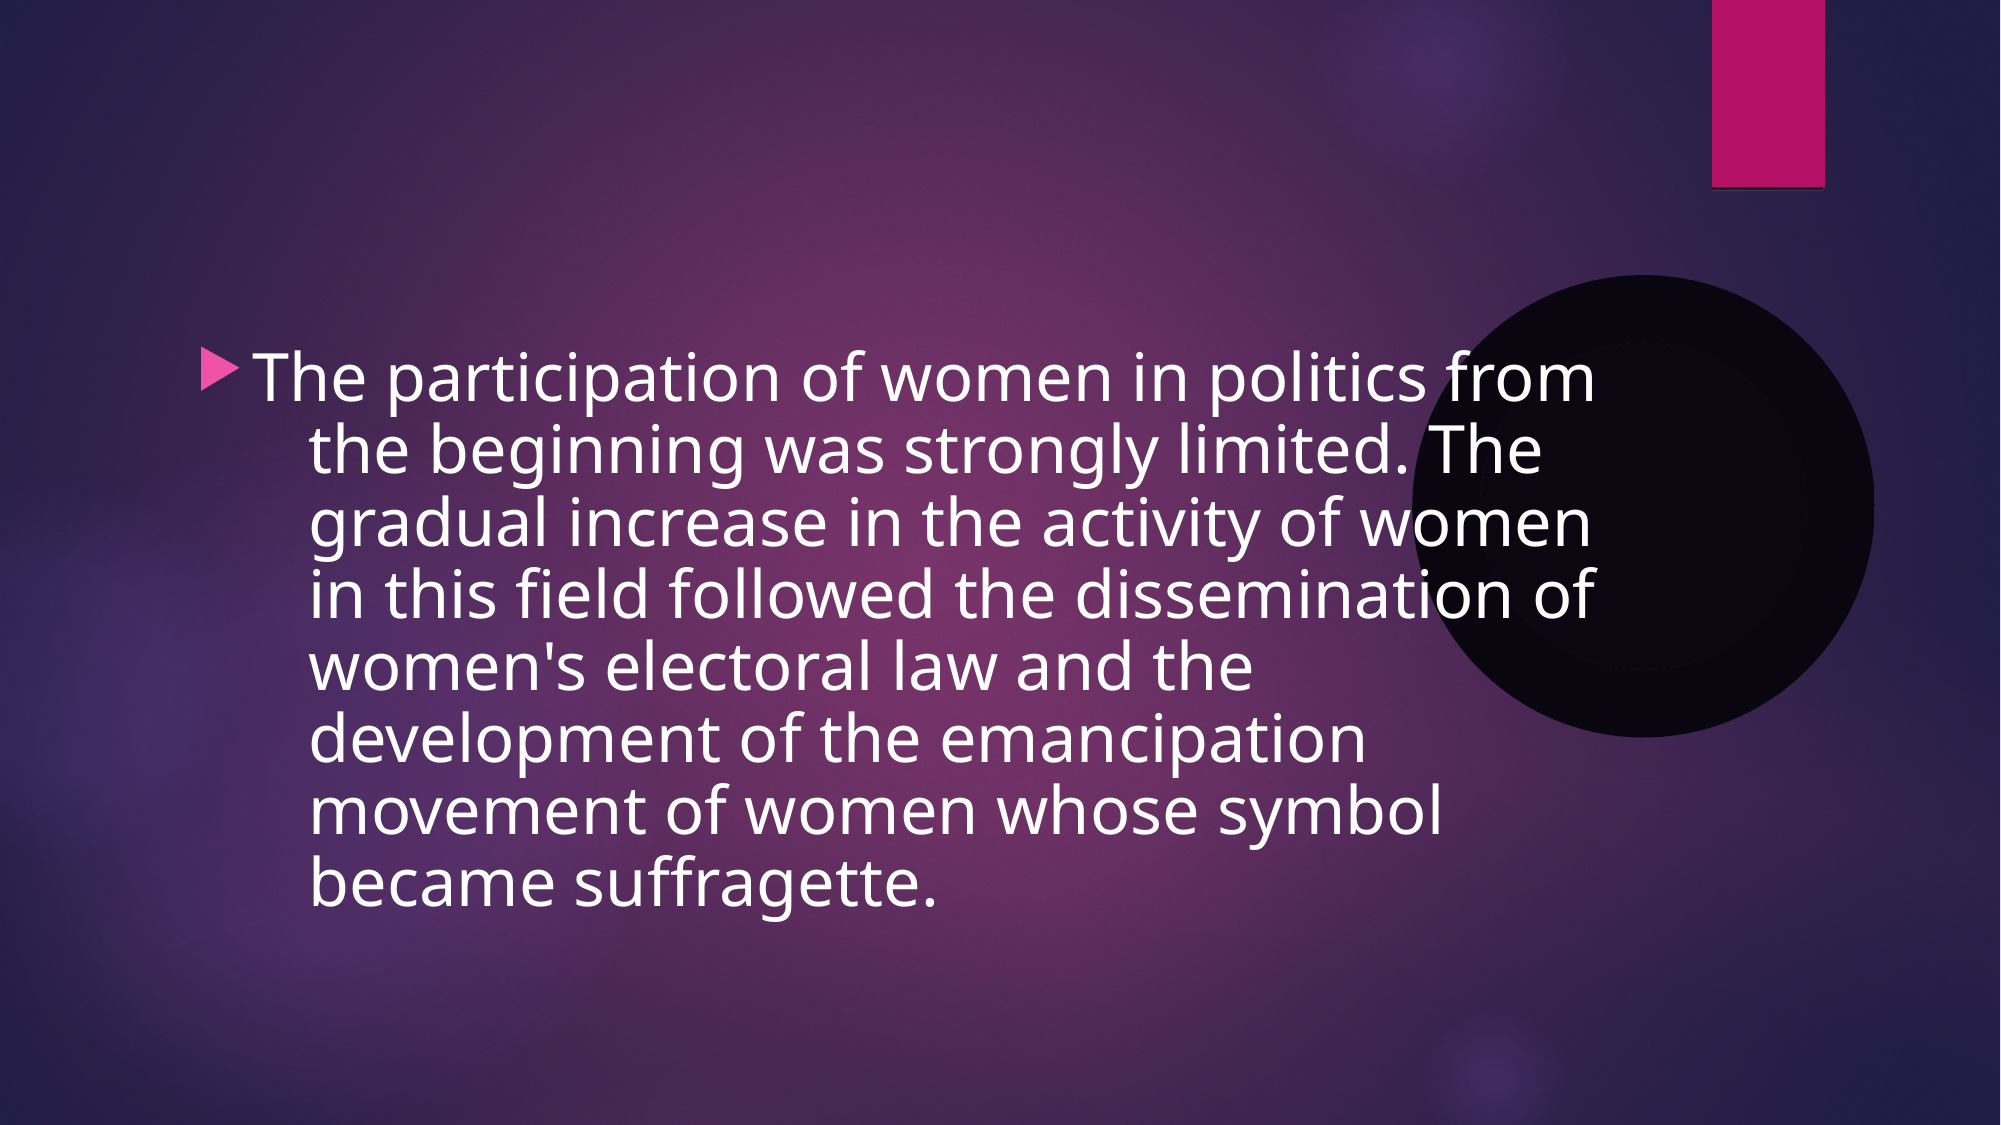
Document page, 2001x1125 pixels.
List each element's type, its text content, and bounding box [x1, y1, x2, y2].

list The participation of women in politics from the beginning was strongly limited. The gradual increase in the activity of women in this field followed the dissemination of women's electoral law and the development of the emancipation movement of women whose symbol became suffragette. [181, 336, 1649, 1034]
